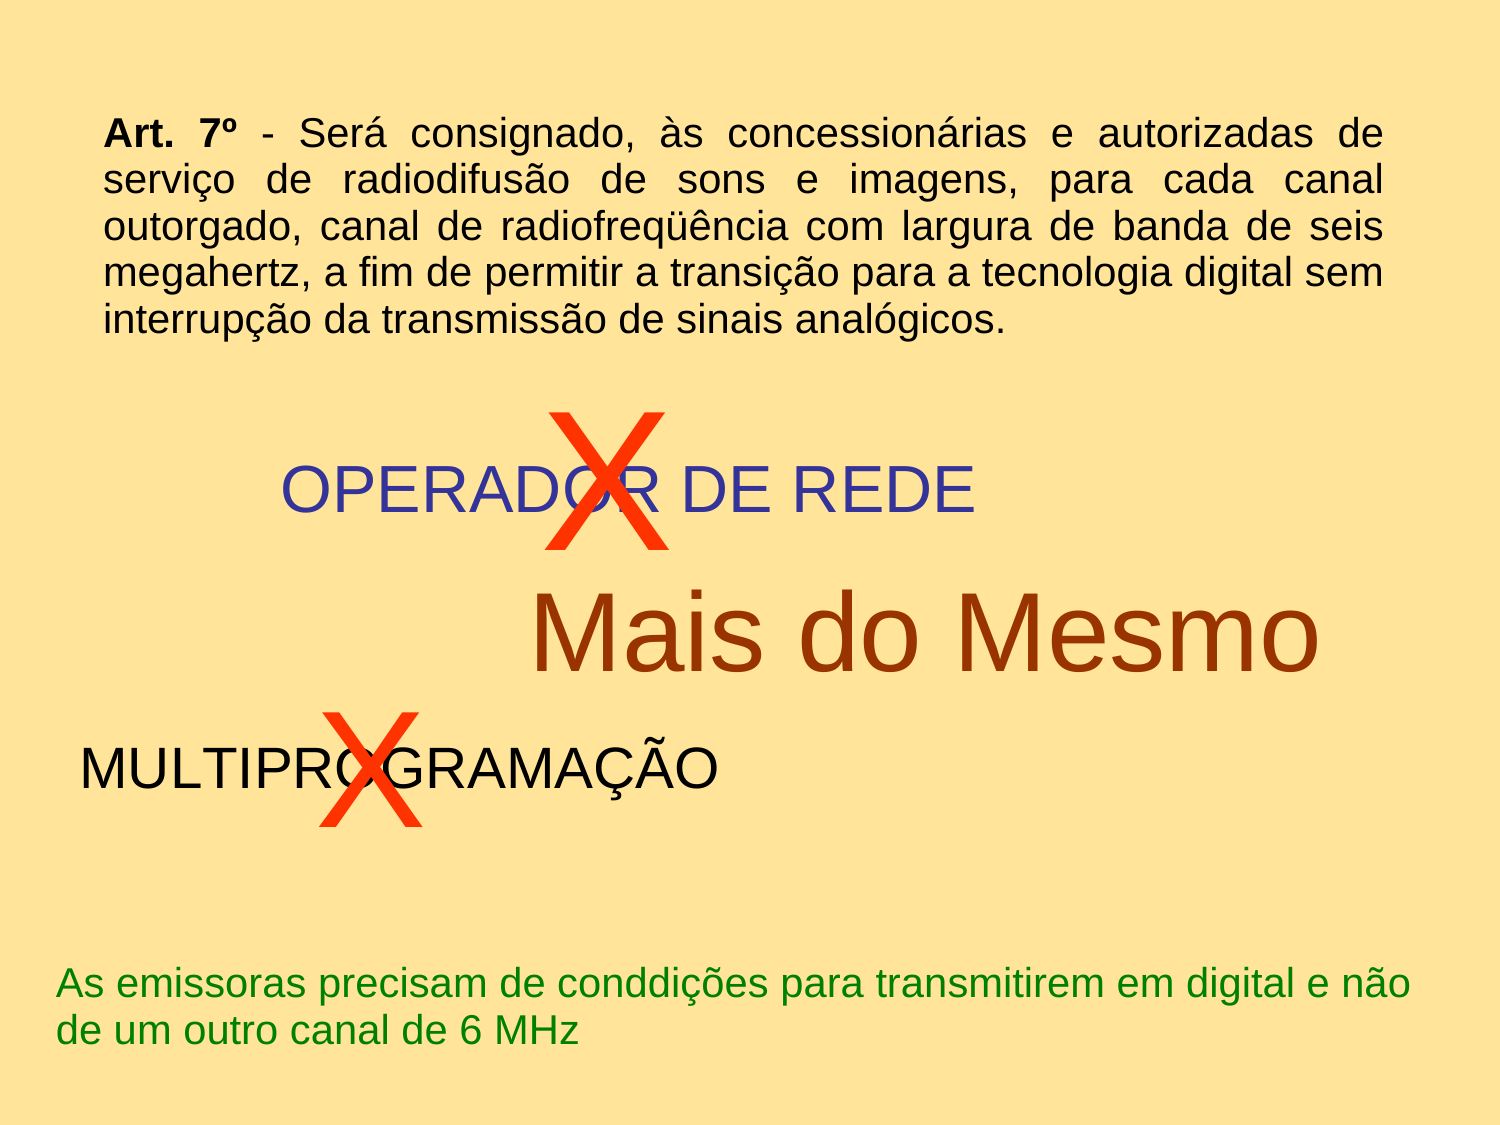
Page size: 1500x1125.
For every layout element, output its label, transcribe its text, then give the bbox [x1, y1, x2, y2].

text_box As emissoras precisam de conddições para transmitirem em digital e não de um outro canal de 6 MHz [41, 952, 1447, 1061]
text_box MULTIPROGRAMAÇÃO [64, 727, 301, 809]
text_box OPERADOR DE REDE [715, 444, 1389, 535]
text_box X [301, 668, 561, 871]
text_box Art. 7º - Será consignado, às concessionárias e autorizadas de serviço de radiodifusão de sons e imagens, para cada canal outorgado, canal de radiofreqüência com largura de banda de seis megahertz, a fim de permitir a transição para a tecnologia digital sem interrupção da transmissão de sinais analógicos. [88, 101, 1400, 350]
text_box X [525, 361, 715, 562]
text_box Mais do Mesmo [513, 562, 1418, 704]
text_box MULTIPROGRAMAÇÃO [561, 727, 810, 809]
text_box OPERADOR DE REDE [265, 444, 525, 535]
